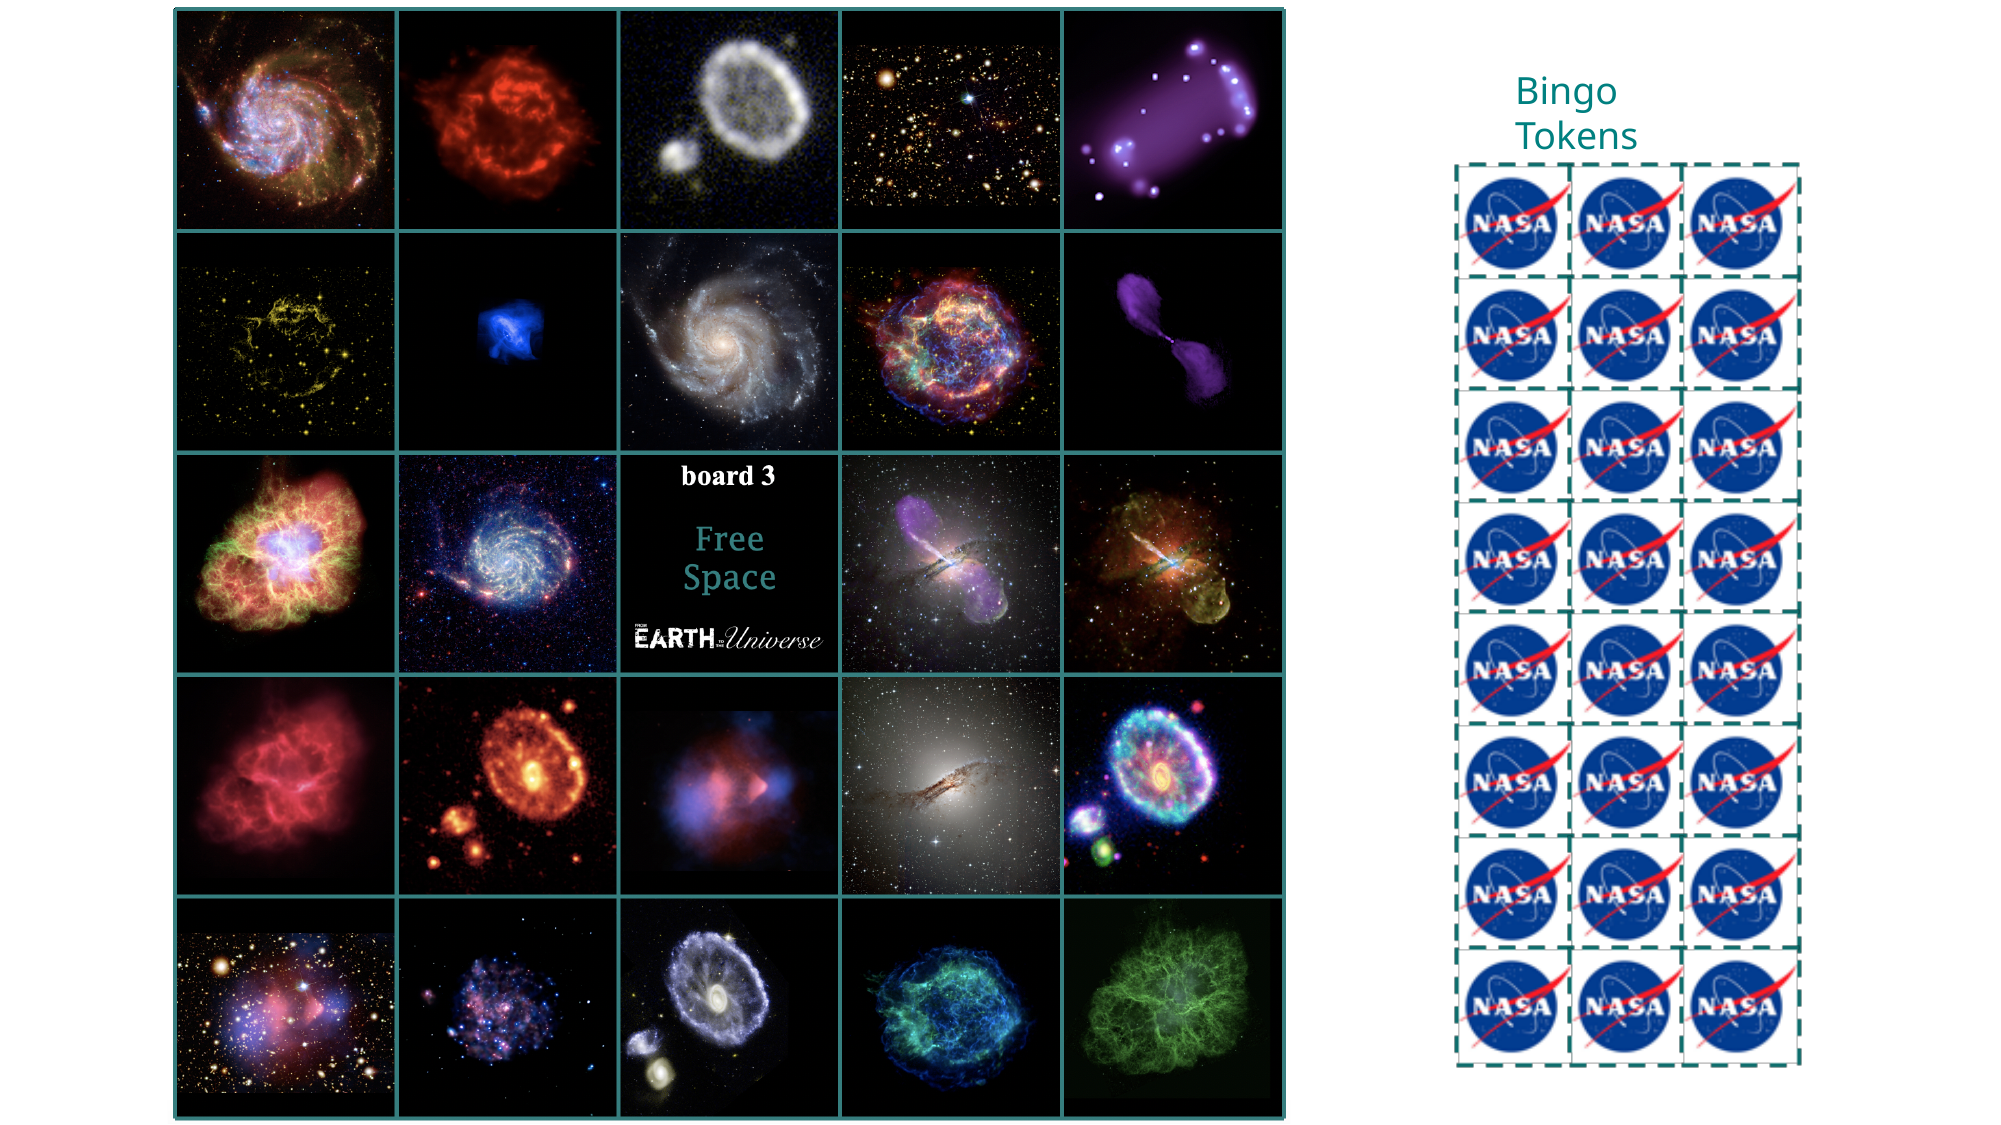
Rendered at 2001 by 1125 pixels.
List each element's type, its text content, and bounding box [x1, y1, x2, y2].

picture [1453, 161, 1804, 1070]
picture [167, 1, 1291, 1124]
text_box Bingo Tokens [1500, 60, 1762, 161]
